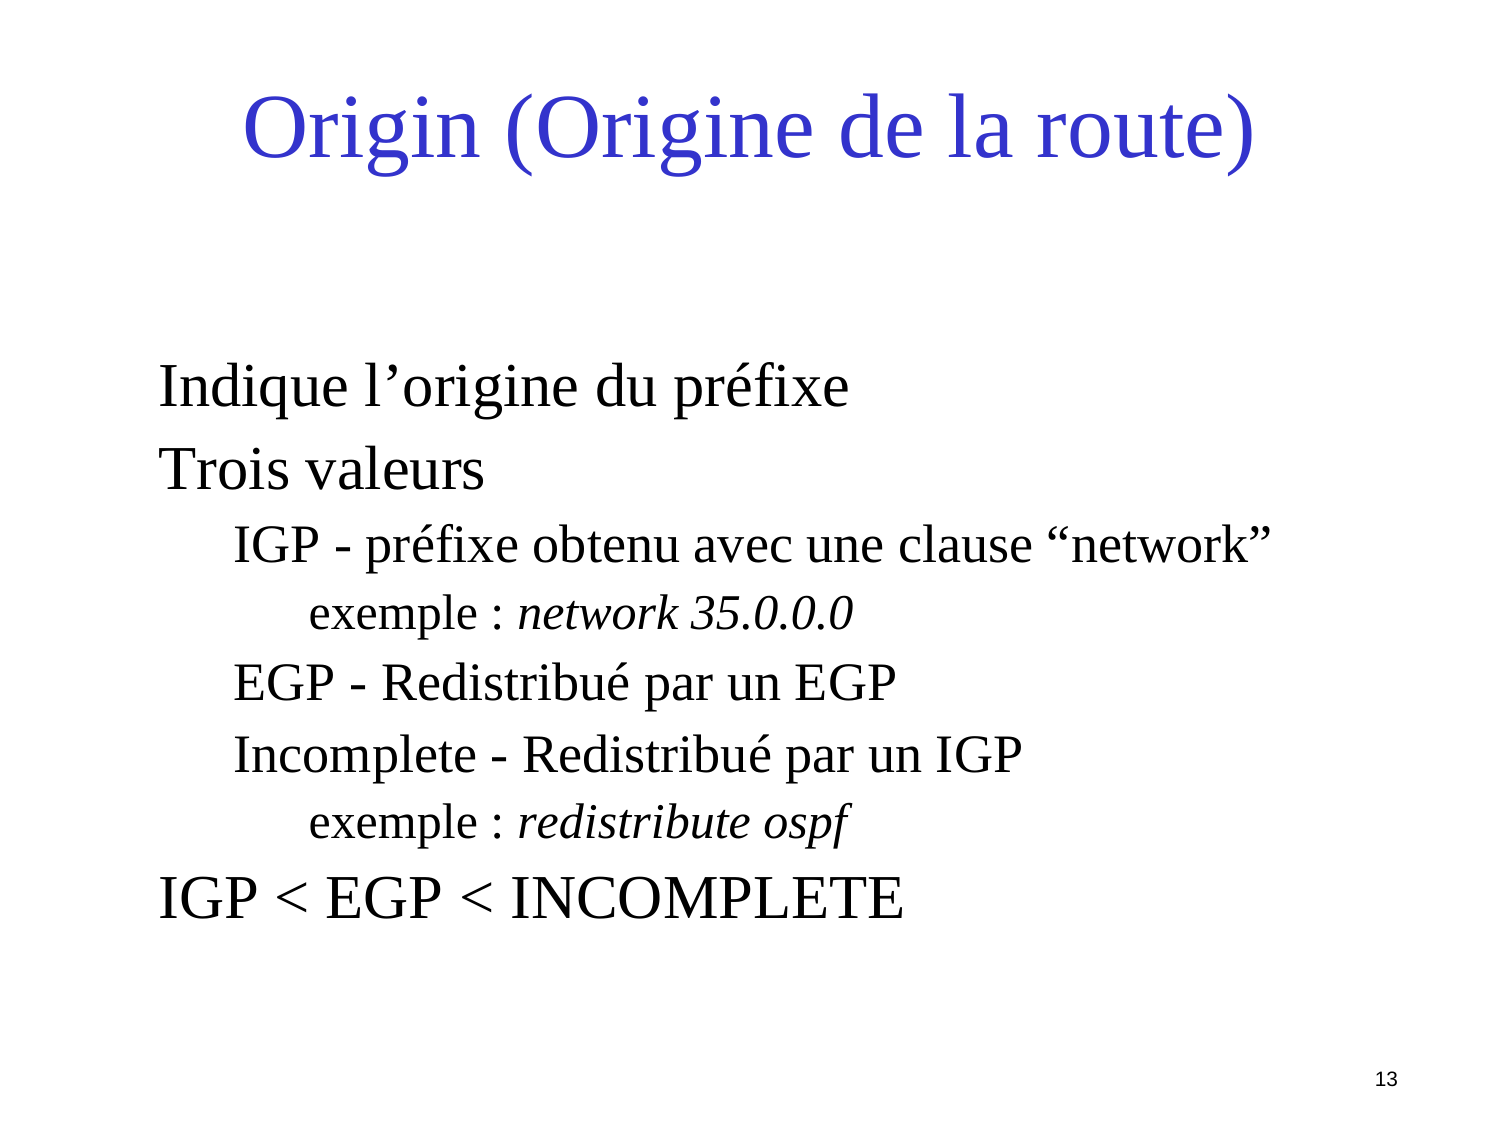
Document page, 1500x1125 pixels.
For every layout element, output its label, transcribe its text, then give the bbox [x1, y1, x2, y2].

title Origin (Origine de la route)‏ [112, 37, 1388, 226]
list Indique l’origine du préfixe Trois valeurs IGP - préfixe obtenu avec une clause “network” exemple : network 35.0.0.0 EGP - Redistribué par un EGP Incomplete - Redistribué par un IGP exemple : redistribute ospf IGP < EGP < INCOMPLETE [112, 262, 1413, 1026]
